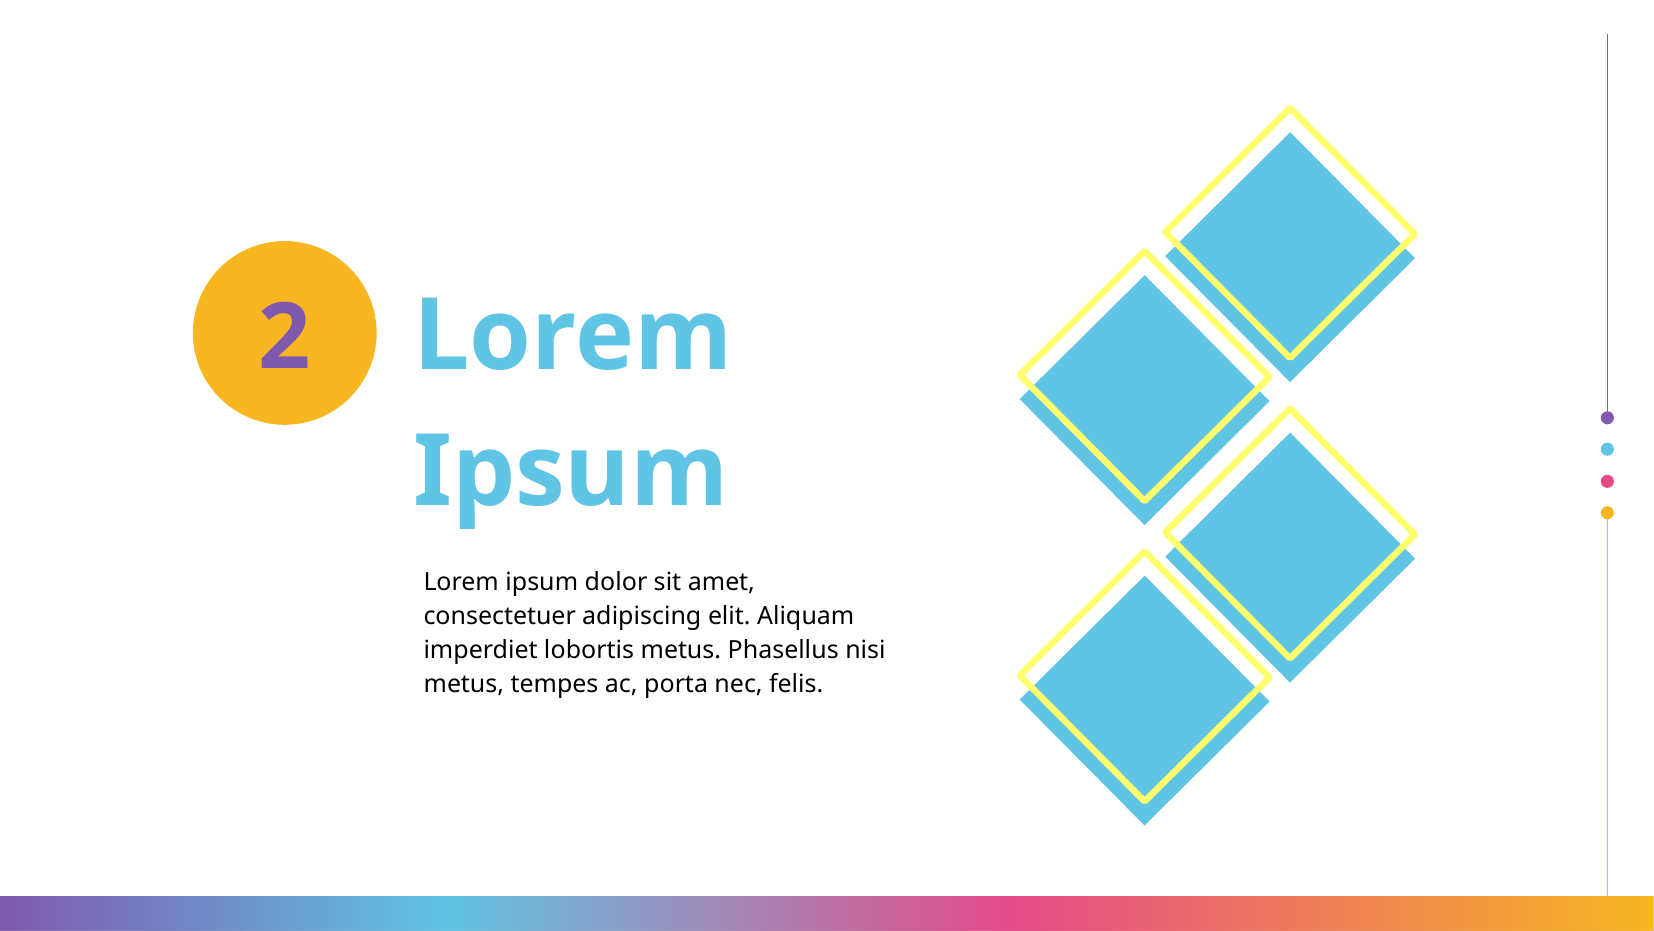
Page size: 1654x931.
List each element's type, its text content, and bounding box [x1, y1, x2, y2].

title Lorem ipsum dolor sit amet, consectetuer adipiscing elit. Aliquam imperdiet lobortis metus. Phasellus nisi metus, tempes ac, porta nec, felis. [423, 526, 910, 703]
title Lorem Ipsum [413, 253, 1052, 544]
picture [0, 896, 1654, 931]
text_box 2 [192, 241, 377, 425]
